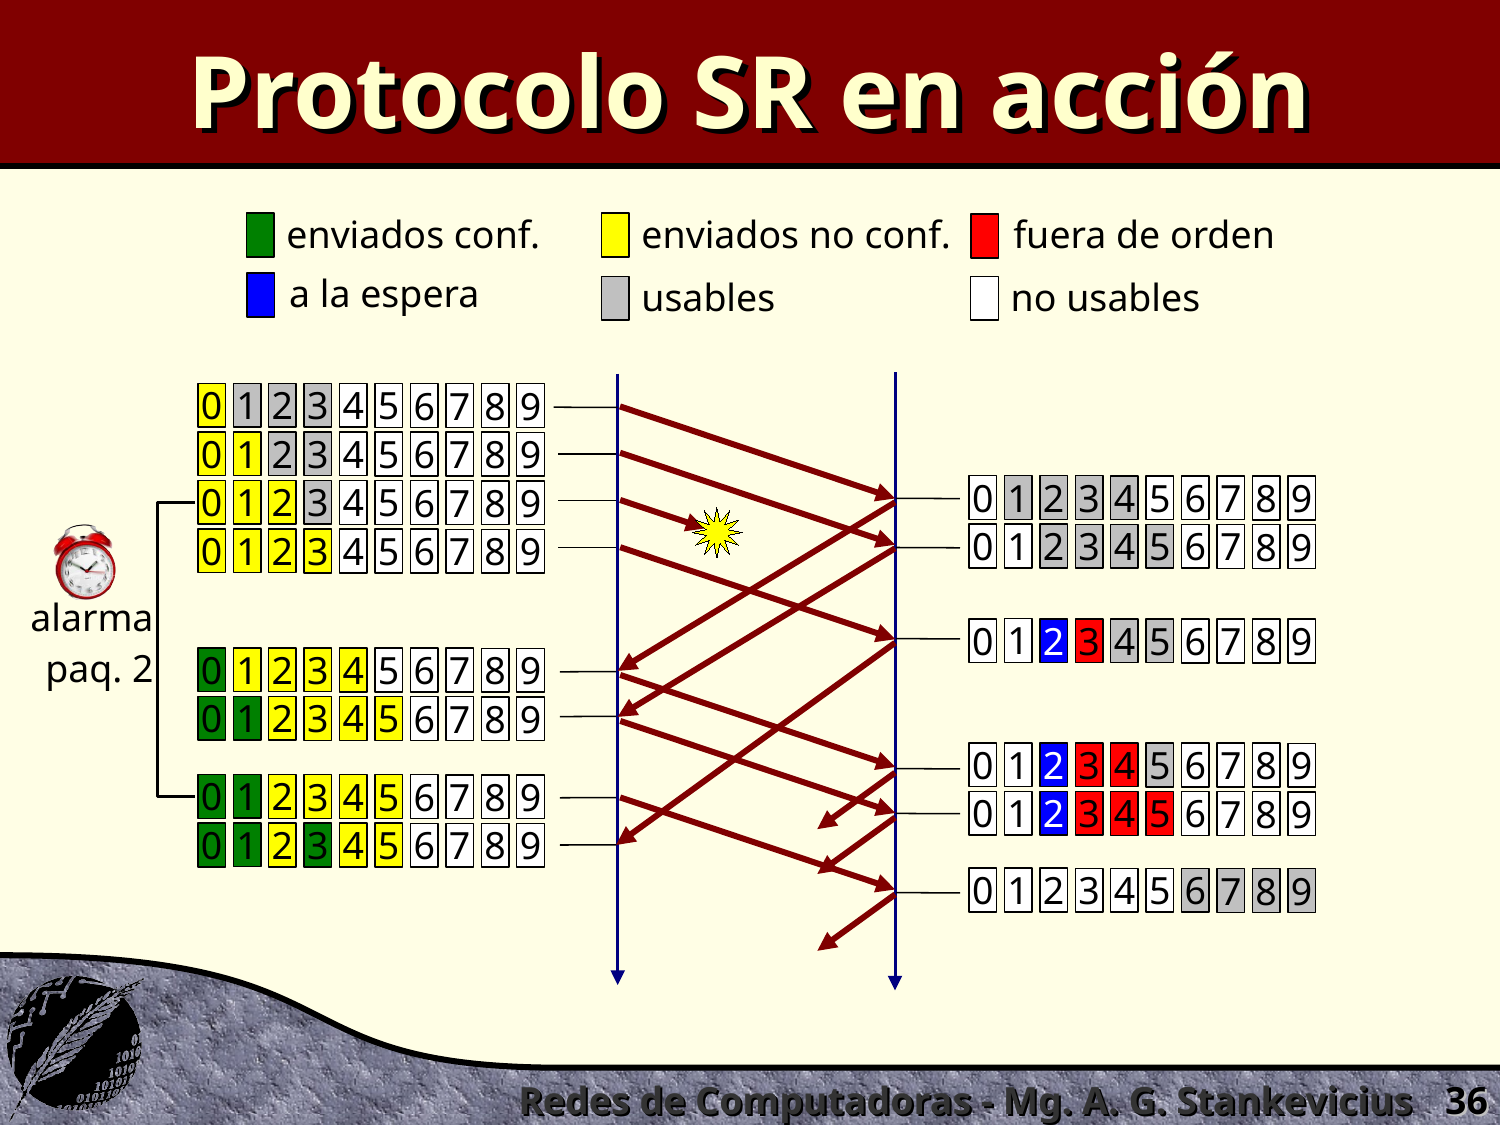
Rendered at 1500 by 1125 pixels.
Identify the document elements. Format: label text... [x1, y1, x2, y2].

text_box 9 [1287, 791, 1316, 836]
text_box 7 [445, 696, 474, 741]
text_box 3 [304, 383, 332, 428]
text_box [601, 276, 626, 321]
text_box 1 [1004, 791, 1032, 836]
text_box 0 [197, 431, 226, 476]
text_box 6 [1181, 475, 1210, 520]
text_box 0 [968, 618, 997, 663]
text_box 6 [410, 383, 438, 428]
text_box 7 [1217, 791, 1245, 836]
text_box 2 [1039, 475, 1068, 520]
text_box 7 [1217, 743, 1245, 787]
text_box 6 [410, 480, 438, 525]
text_box 2 [1039, 524, 1068, 568]
text_box 2 [268, 647, 297, 692]
text_box 0 [197, 383, 226, 428]
text_box 7 [1217, 475, 1245, 520]
text_box 1 [233, 480, 261, 525]
text_box 9 [1287, 476, 1316, 520]
text_box 4 [1110, 475, 1139, 520]
text_box 5 [1146, 618, 1174, 663]
text_box 5 [375, 774, 403, 819]
text_box 8 [1252, 868, 1280, 913]
text_box 7 [445, 383, 474, 428]
text_box 2 [1039, 868, 1068, 912]
picture [790, 1100, 795, 1110]
text_box 6 [410, 823, 438, 868]
text_box 4 [1110, 791, 1139, 836]
text_box 6 [410, 432, 438, 476]
text_box 4 [339, 823, 368, 867]
text_box 8 [481, 648, 509, 693]
text_box 0 [968, 524, 997, 568]
text_box 9 [1287, 619, 1316, 663]
text_box 0 [968, 475, 997, 520]
text_box 4 [339, 431, 368, 476]
text_box 3 [1075, 868, 1103, 913]
text_box enviados no conf. [626, 201, 954, 269]
text_box 9 [516, 432, 545, 477]
text_box 8 [481, 529, 509, 574]
text_box 4 [339, 529, 368, 573]
text_box [970, 276, 995, 321]
text_box 1 [233, 431, 261, 476]
text_box 7 [1217, 524, 1245, 569]
text_box 9 [516, 383, 545, 428]
text_box 5 [375, 432, 403, 476]
text_box 5 [1146, 791, 1174, 836]
text_box 8 [1252, 619, 1280, 663]
text_box 9 [516, 696, 545, 741]
text_box 8 [481, 432, 509, 476]
text_box 3 [304, 647, 332, 692]
text_box 6 [1181, 619, 1210, 663]
text_box 3 [304, 823, 332, 867]
text_box 0 [197, 480, 226, 525]
text_box 0 [968, 791, 997, 836]
text_box 8 [1252, 524, 1280, 569]
text_box 1 [233, 647, 261, 692]
text_box 2 [268, 823, 297, 867]
text_box a la espera [274, 260, 492, 328]
text_box 4 [1110, 618, 1139, 663]
text_box 0 [197, 774, 226, 819]
text_box [246, 273, 274, 317]
text_box 8 [1252, 743, 1280, 787]
text_box 3 [1075, 618, 1103, 663]
text_box 8 [481, 823, 509, 868]
title Protocolo SR en acción [15, 5, 1485, 160]
text_box 1 [1004, 524, 1032, 568]
text_box 6 [1181, 791, 1210, 836]
text_box 4 [339, 648, 368, 692]
text_box 7 [445, 648, 474, 692]
text_box 5 [375, 648, 403, 692]
text_box 7 [1217, 868, 1245, 913]
text_box 3 [304, 480, 332, 525]
text_box 7 [445, 823, 474, 868]
text_box 9 [1287, 868, 1316, 913]
text_box 9 [1287, 524, 1316, 569]
text_box 2 [268, 696, 297, 741]
text_box 4 [1110, 742, 1139, 787]
text_box 1 [233, 383, 261, 428]
text_box 9 [516, 823, 545, 868]
text_box 4 [1110, 524, 1139, 569]
text_box 0 [968, 868, 997, 912]
text_box 0 [197, 696, 226, 741]
text_box 3 [304, 431, 332, 476]
text_box 7 [445, 432, 474, 476]
text_box [692, 507, 743, 558]
text_box fuera de orden [998, 201, 1290, 269]
text_box 8 [1252, 476, 1280, 520]
text_box 7 [445, 774, 474, 819]
text_box 6 [410, 696, 438, 741]
text_box 5 [375, 696, 403, 741]
text_box 7 [445, 480, 474, 525]
text_box 2 [268, 431, 297, 476]
text_box no usables [995, 264, 1205, 332]
text_box 0 [968, 742, 997, 787]
picture [46, 521, 119, 601]
text_box 3 [304, 774, 332, 819]
text_box 2 [1039, 791, 1068, 836]
text_box 6 [1181, 743, 1210, 787]
text_box 1 [1004, 618, 1032, 663]
text_box 1 [233, 774, 261, 819]
text_box [971, 214, 998, 258]
text_box 5 [1146, 524, 1174, 569]
text_box 3 [304, 696, 332, 741]
text_box 3 [1075, 791, 1103, 836]
text_box 5 [375, 480, 403, 525]
text_box 9 [516, 774, 545, 819]
text_box 5 [375, 529, 403, 573]
text_box 0 [197, 823, 226, 867]
text_box 3 [304, 529, 332, 573]
text_box 5 [1146, 475, 1174, 520]
text_box 0 [197, 647, 226, 692]
text_box 4 [1110, 868, 1139, 913]
text_box 2 [1039, 618, 1068, 663]
text_box 9 [516, 648, 545, 693]
text_box 2 [268, 528, 297, 573]
text_box 1 [233, 528, 261, 573]
text_box 9 [1287, 743, 1316, 788]
text_box 4 [339, 774, 368, 819]
text_box 7 [1217, 619, 1245, 663]
text_box 6 [410, 648, 438, 692]
text_box 5 [375, 383, 403, 428]
text_box 3 [1075, 742, 1103, 787]
text_box 4 [339, 383, 368, 428]
text_box 8 [481, 774, 509, 819]
text_box usables [626, 264, 785, 332]
text_box enviados conf. [271, 201, 548, 269]
text_box 1 [1004, 742, 1032, 787]
text_box 6 [1181, 524, 1210, 569]
text_box 9 [516, 529, 545, 574]
text_box [246, 213, 271, 257]
text_box alarma paq. 2 [15, 583, 161, 704]
text_box 4 [339, 480, 368, 525]
text_box 9 [516, 480, 545, 525]
text_box 6 [410, 774, 438, 819]
text_box 4 [339, 696, 368, 741]
text_box 3 [1075, 524, 1103, 569]
text_box 1 [1004, 475, 1032, 520]
text_box 6 [1181, 868, 1210, 913]
text_box 5 [1146, 743, 1174, 787]
text_box 8 [481, 696, 509, 741]
text_box 2 [268, 383, 297, 428]
text_box 2 [1039, 742, 1068, 787]
text_box 5 [375, 823, 403, 867]
text_box 1 [233, 696, 261, 741]
text_box 5 [1146, 868, 1174, 913]
picture [0, 959, 1500, 1125]
picture [1047, 1100, 1054, 1110]
text_box 6 [410, 529, 438, 573]
text_box 8 [1252, 791, 1280, 836]
text_box 1 [1004, 868, 1032, 912]
text_box 2 [268, 774, 297, 819]
text_box [601, 213, 626, 257]
text_box 7 [445, 529, 474, 574]
text_box 3 [1075, 475, 1103, 520]
text_box 8 [481, 383, 509, 428]
text_box 2 [268, 480, 297, 525]
text_box 0 [197, 528, 226, 573]
text_box 8 [481, 480, 509, 525]
text_box 1 [233, 822, 261, 867]
